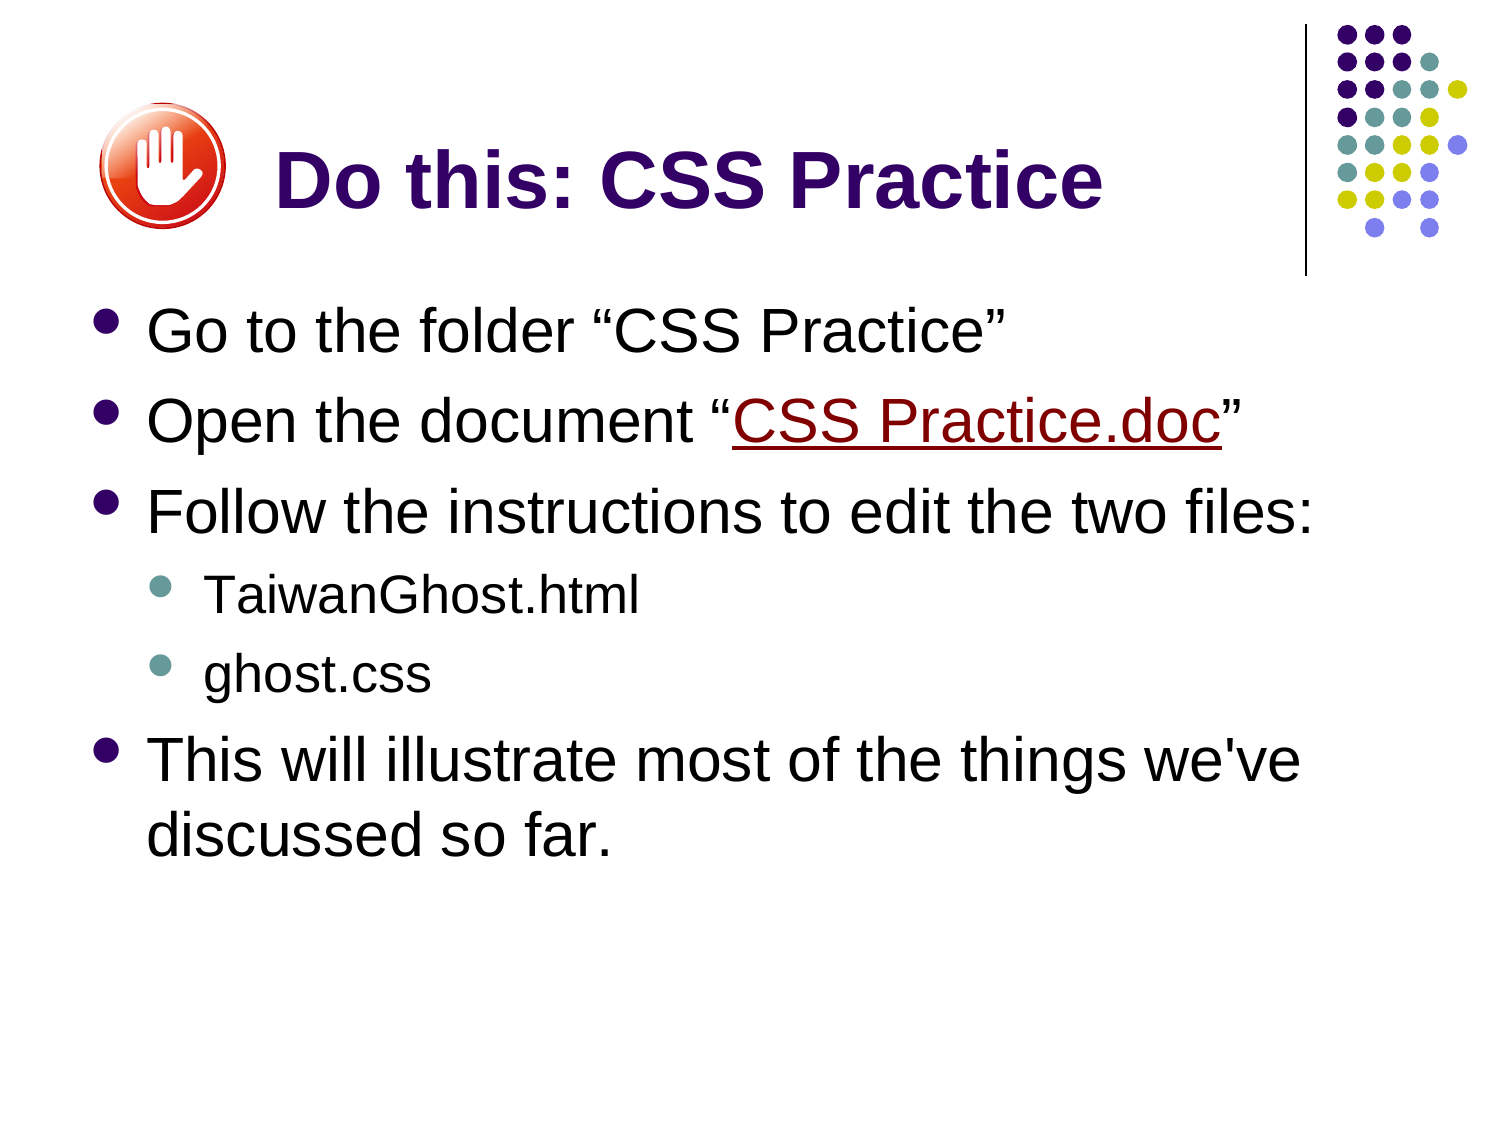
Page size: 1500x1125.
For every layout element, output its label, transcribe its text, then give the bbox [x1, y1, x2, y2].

picture [74, 69, 253, 249]
list Go to the folder “CSS Practice” Open the document “CSS Practice.doc” Follow the instructions to edit the two files: TaiwanGhost.html ghost.css This will illustrate most of the things we've discussed so far. [75, 282, 1426, 1006]
title Do this: CSS Practice [259, 20, 1313, 233]
